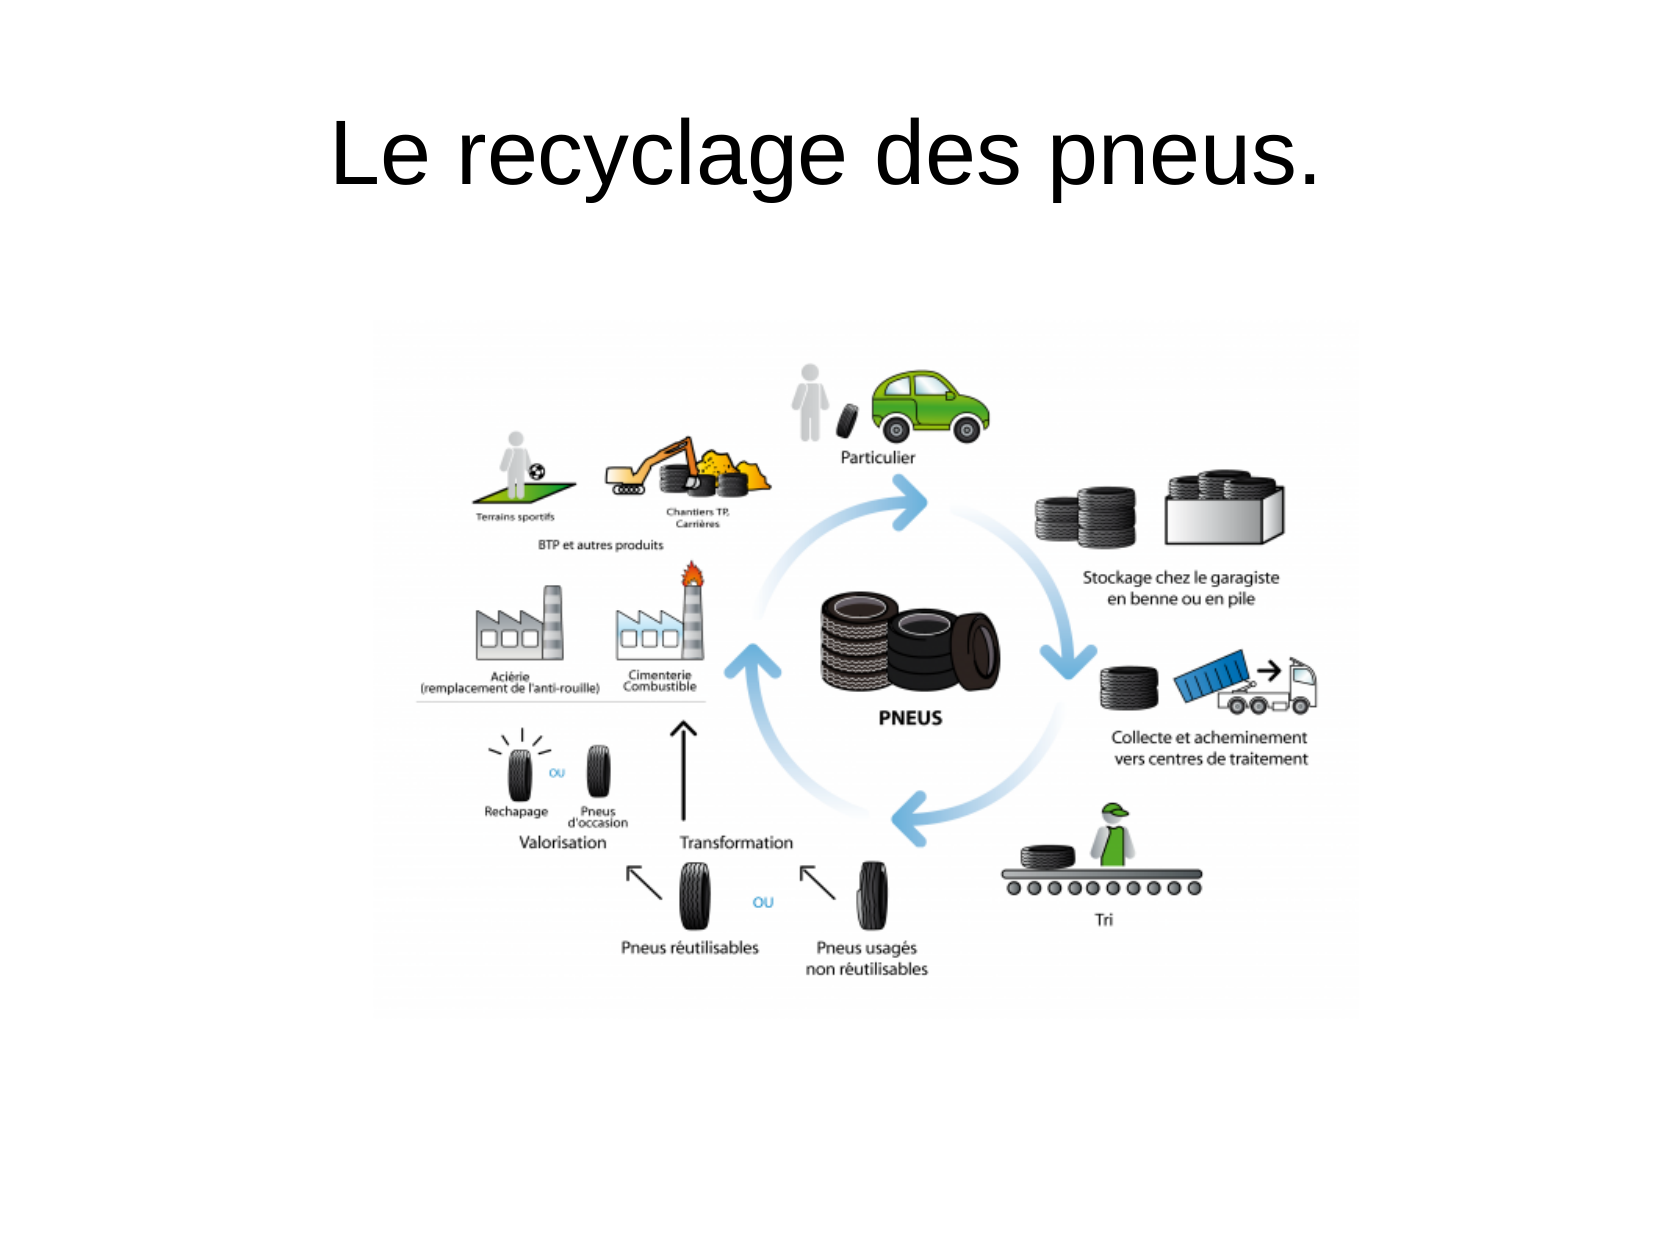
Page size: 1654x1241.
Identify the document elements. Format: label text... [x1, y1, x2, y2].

title Le recyclage des pneus. [82, 49, 1571, 257]
picture [373, 318, 1359, 1019]
